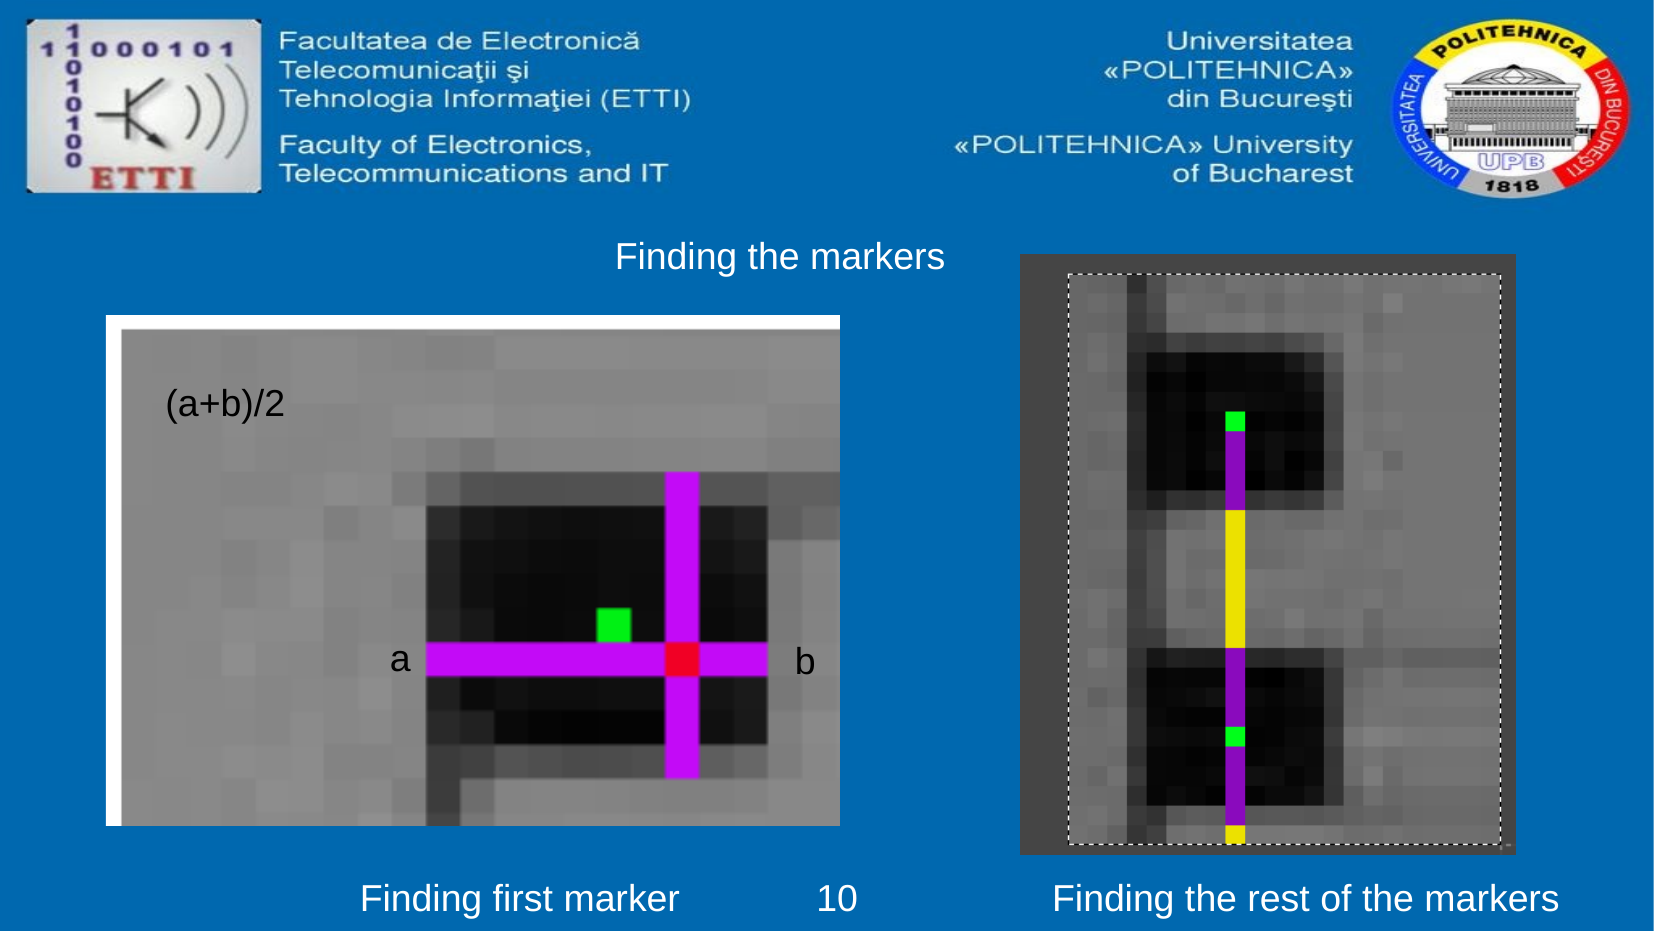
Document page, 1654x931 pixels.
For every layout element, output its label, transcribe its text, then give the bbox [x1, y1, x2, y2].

text_box 10 [801, 870, 873, 931]
picture [0, 0, 1654, 931]
text_box Finding the rest of the markers [1037, 870, 1576, 927]
text_box a [375, 630, 426, 702]
text_box (a+b)/2 [150, 375, 301, 432]
text_box Finding the markers [600, 228, 1289, 286]
text_box Finding first marker [345, 870, 696, 927]
text_box b [780, 633, 831, 691]
